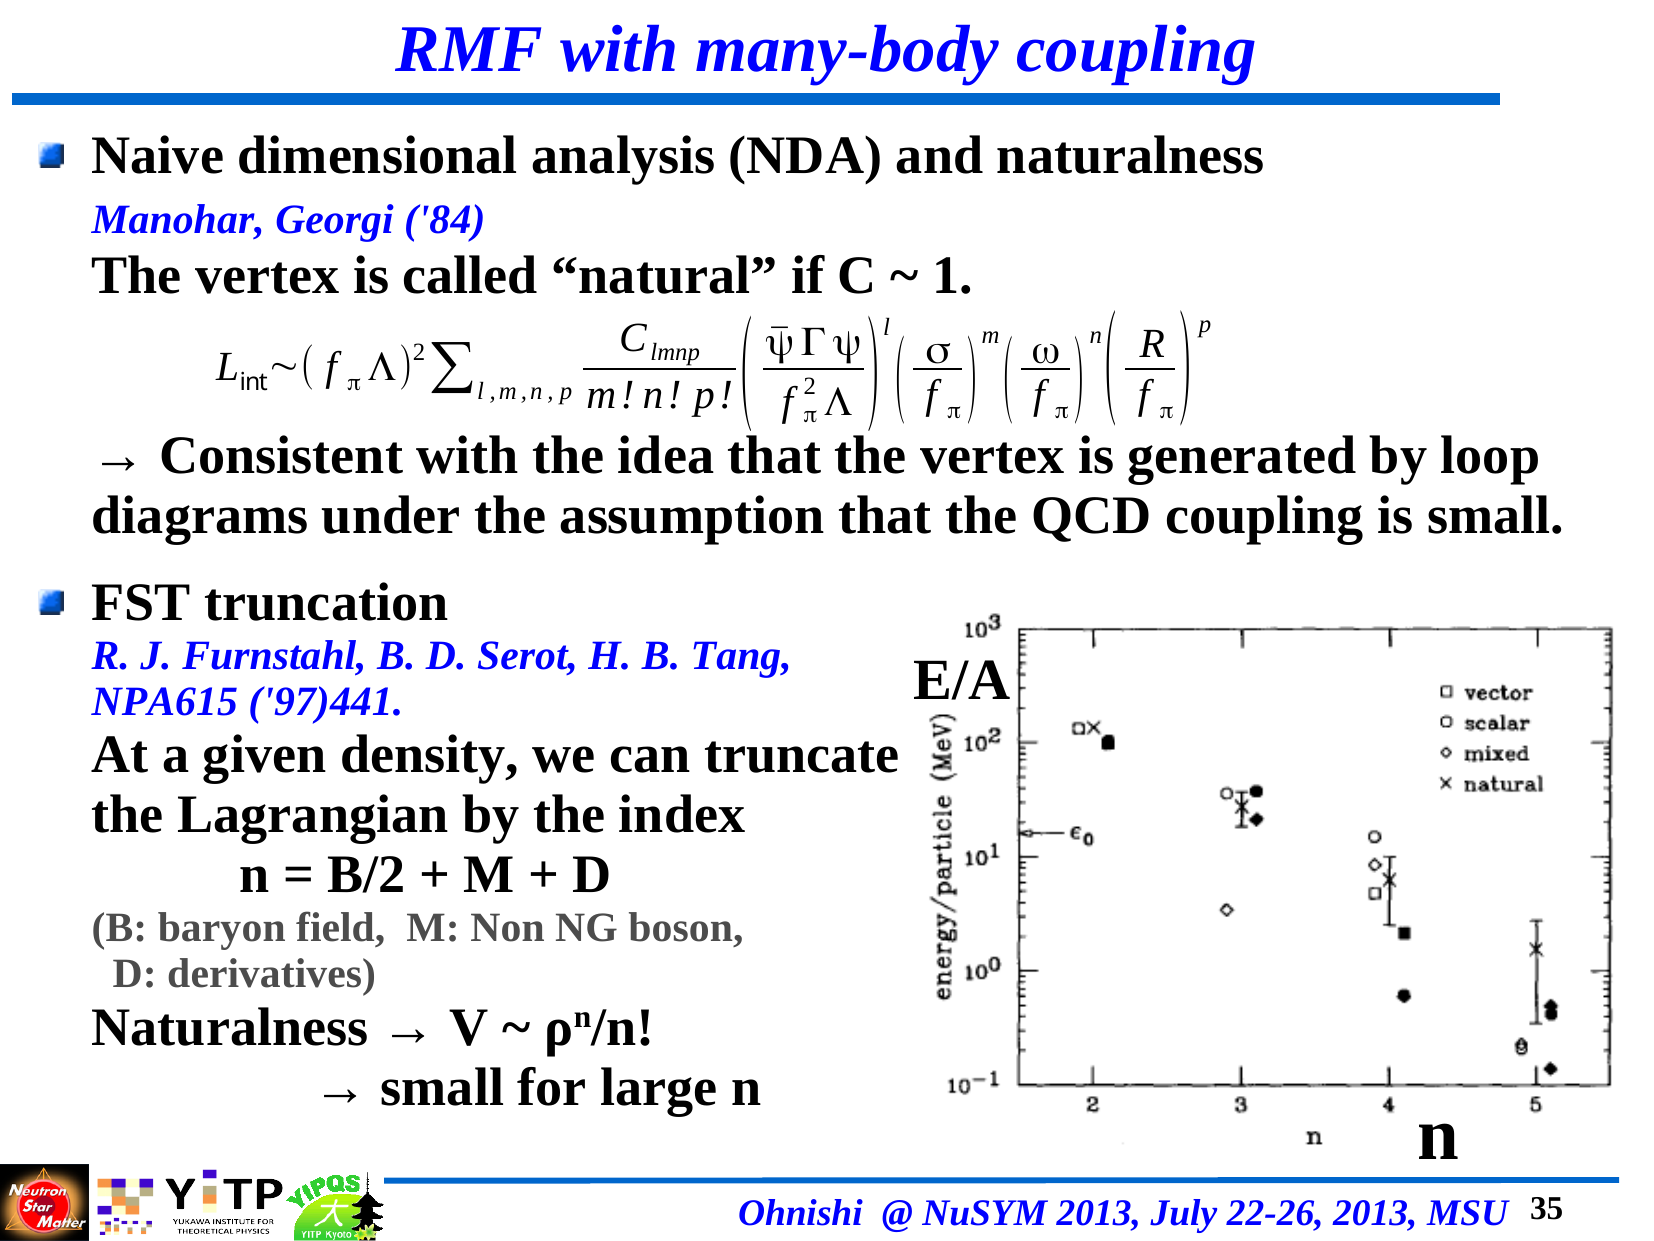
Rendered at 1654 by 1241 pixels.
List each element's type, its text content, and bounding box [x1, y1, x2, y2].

picture [915, 603, 1628, 1152]
picture [0, 1164, 384, 1241]
text_box n [1417, 1092, 1460, 1176]
list Naive dimensional analysis (NDA) and naturalness Manohar, Georgi ('84) The vertex is called “natural” if C ~ 1. → Consistent with the idea that the vertex is generated by loop diagrams under the assumption that the QCD coupling is small. FST truncation R. J. Furnstahl, B. D. Serot, H. B. Tang, NPA615 ('97)441. At a given density, we can truncate the Lagrangian by the index n = B/2 + M + D (B: baryon field, M: Non NG boson, D: derivatives) Naturalness → V ~ ρn/n! → small for large n [20, 124, 1621, 1137]
chart [206, 310, 1219, 431]
title RMF with many-body coupling [0, 0, 1654, 99]
text_box E/A [913, 647, 1011, 714]
